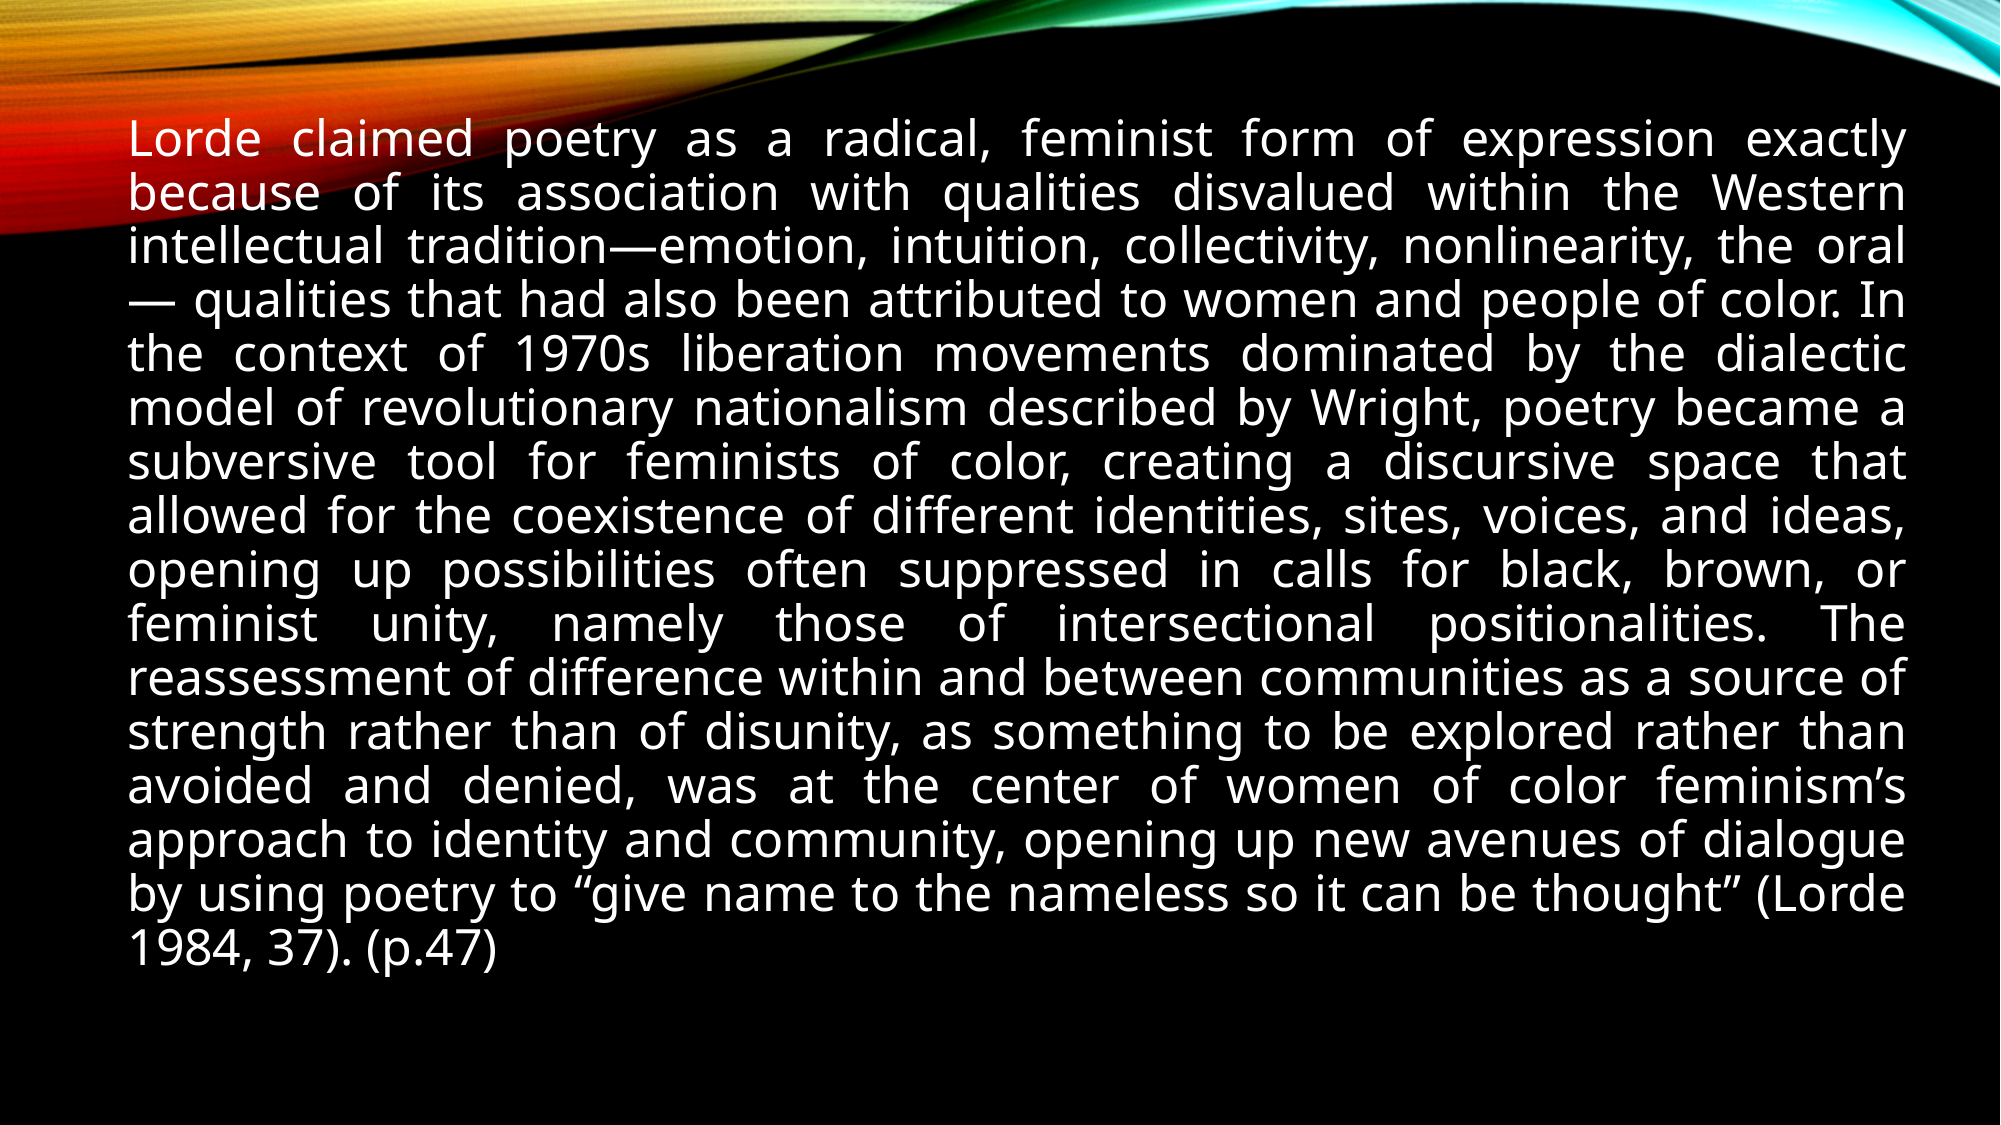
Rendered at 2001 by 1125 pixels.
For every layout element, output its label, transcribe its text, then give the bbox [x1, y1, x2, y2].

list Lorde claimed poetry as a radical, feminist form of expression exactly because of its association with qualities disvalued within the Western intellectual tradition—emotion, intuition, collectivity, nonlinearity, the oral — qualities that had also been attributed to women and people of color. In the context of 1970s liberation movements dominated by the dialectic model of revolutionary nationalism described by Wright, poetry became a subversive tool for feminists of color, creating a discursive space that allowed for the coexistence of different identities, sites, voices, and ideas, opening up possibilities often suppressed in calls for black, brown, or feminist unity, namely those of intersectional positionalities. The reassessment of difference within and between communities as a source of strength rather than of disunity, as something to be explored rather than avoided and denied, was at the center of women of color feminism’s approach to identity and community, opening up new avenues of dialogue by using poetry to “give name to the nameless so it can be thought” (Lorde 1984, 37). (p.47) [112, 105, 1924, 1104]
